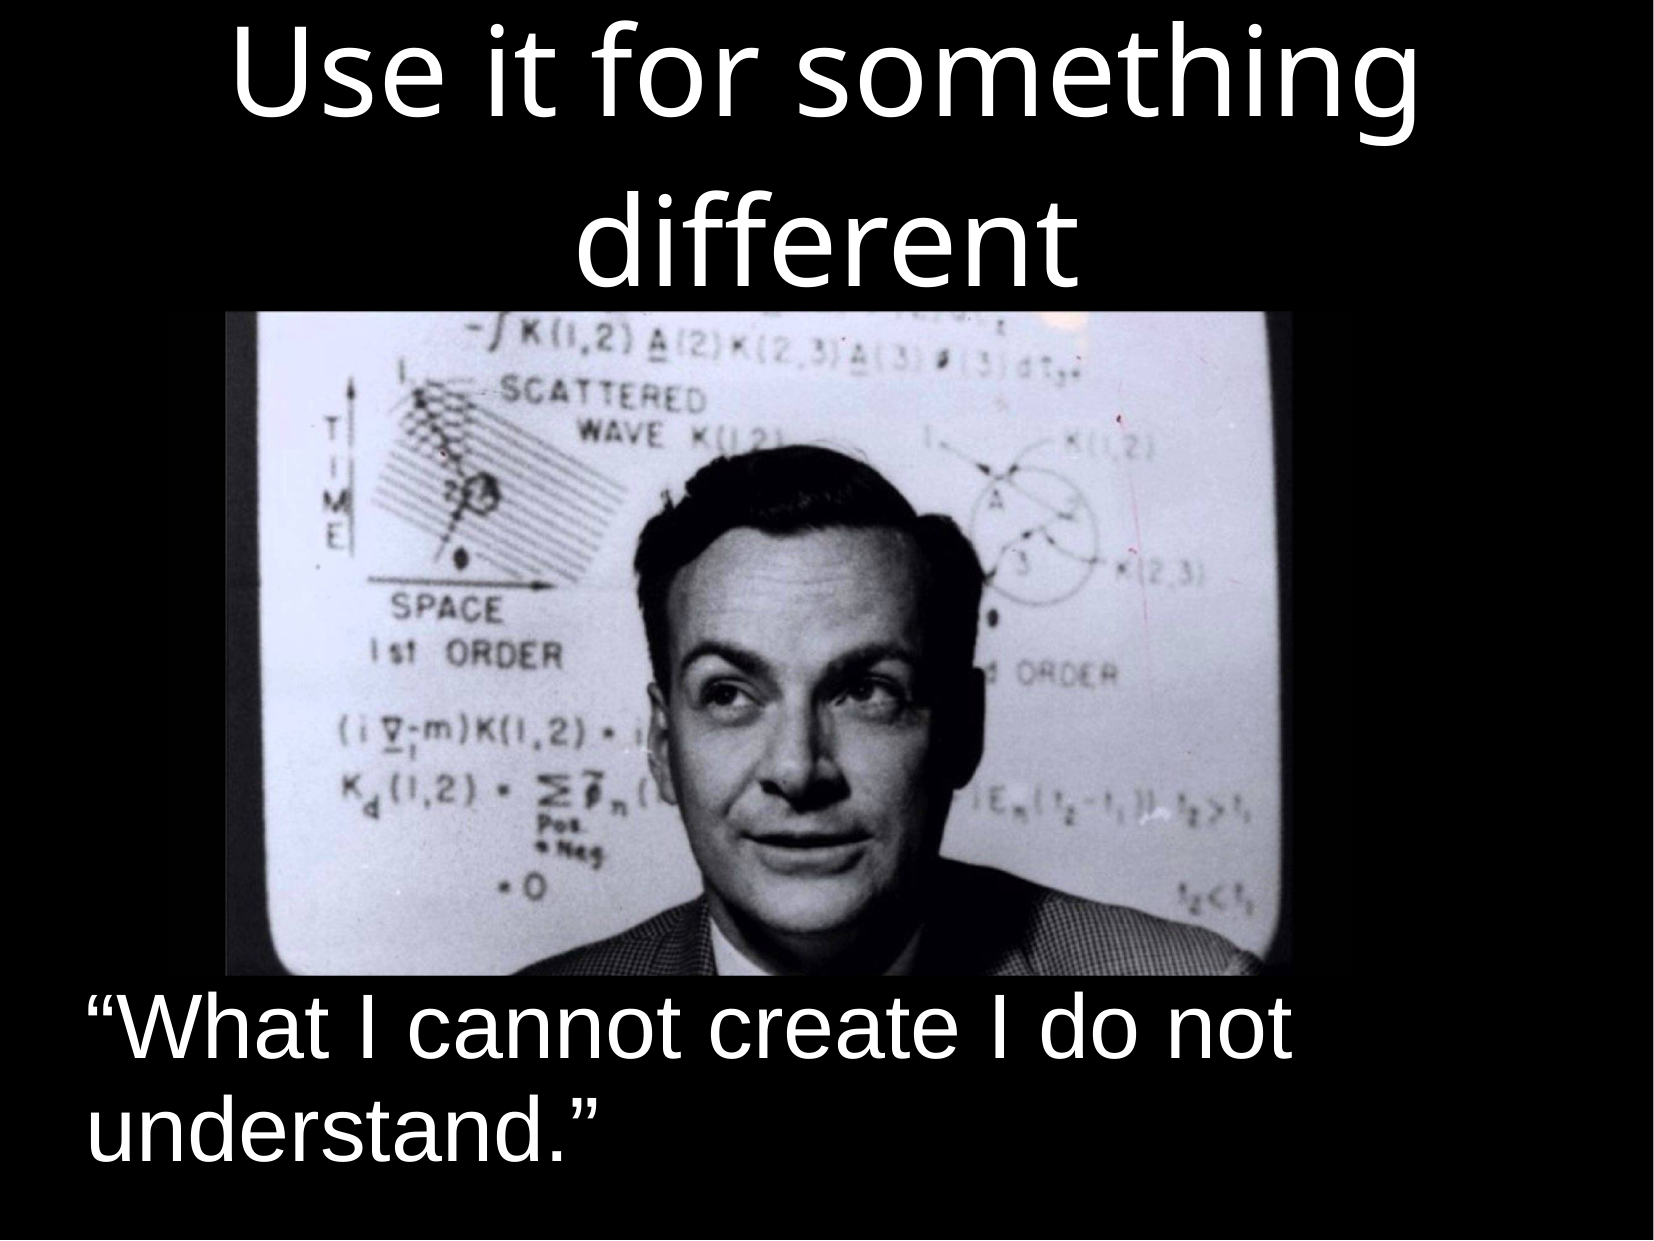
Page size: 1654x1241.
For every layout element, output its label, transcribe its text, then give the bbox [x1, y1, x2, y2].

title Use it for something different [82, 0, 1571, 306]
picture [168, 311, 1351, 975]
list “What I cannot create I do not understand.” [15, 975, 1621, 1241]
